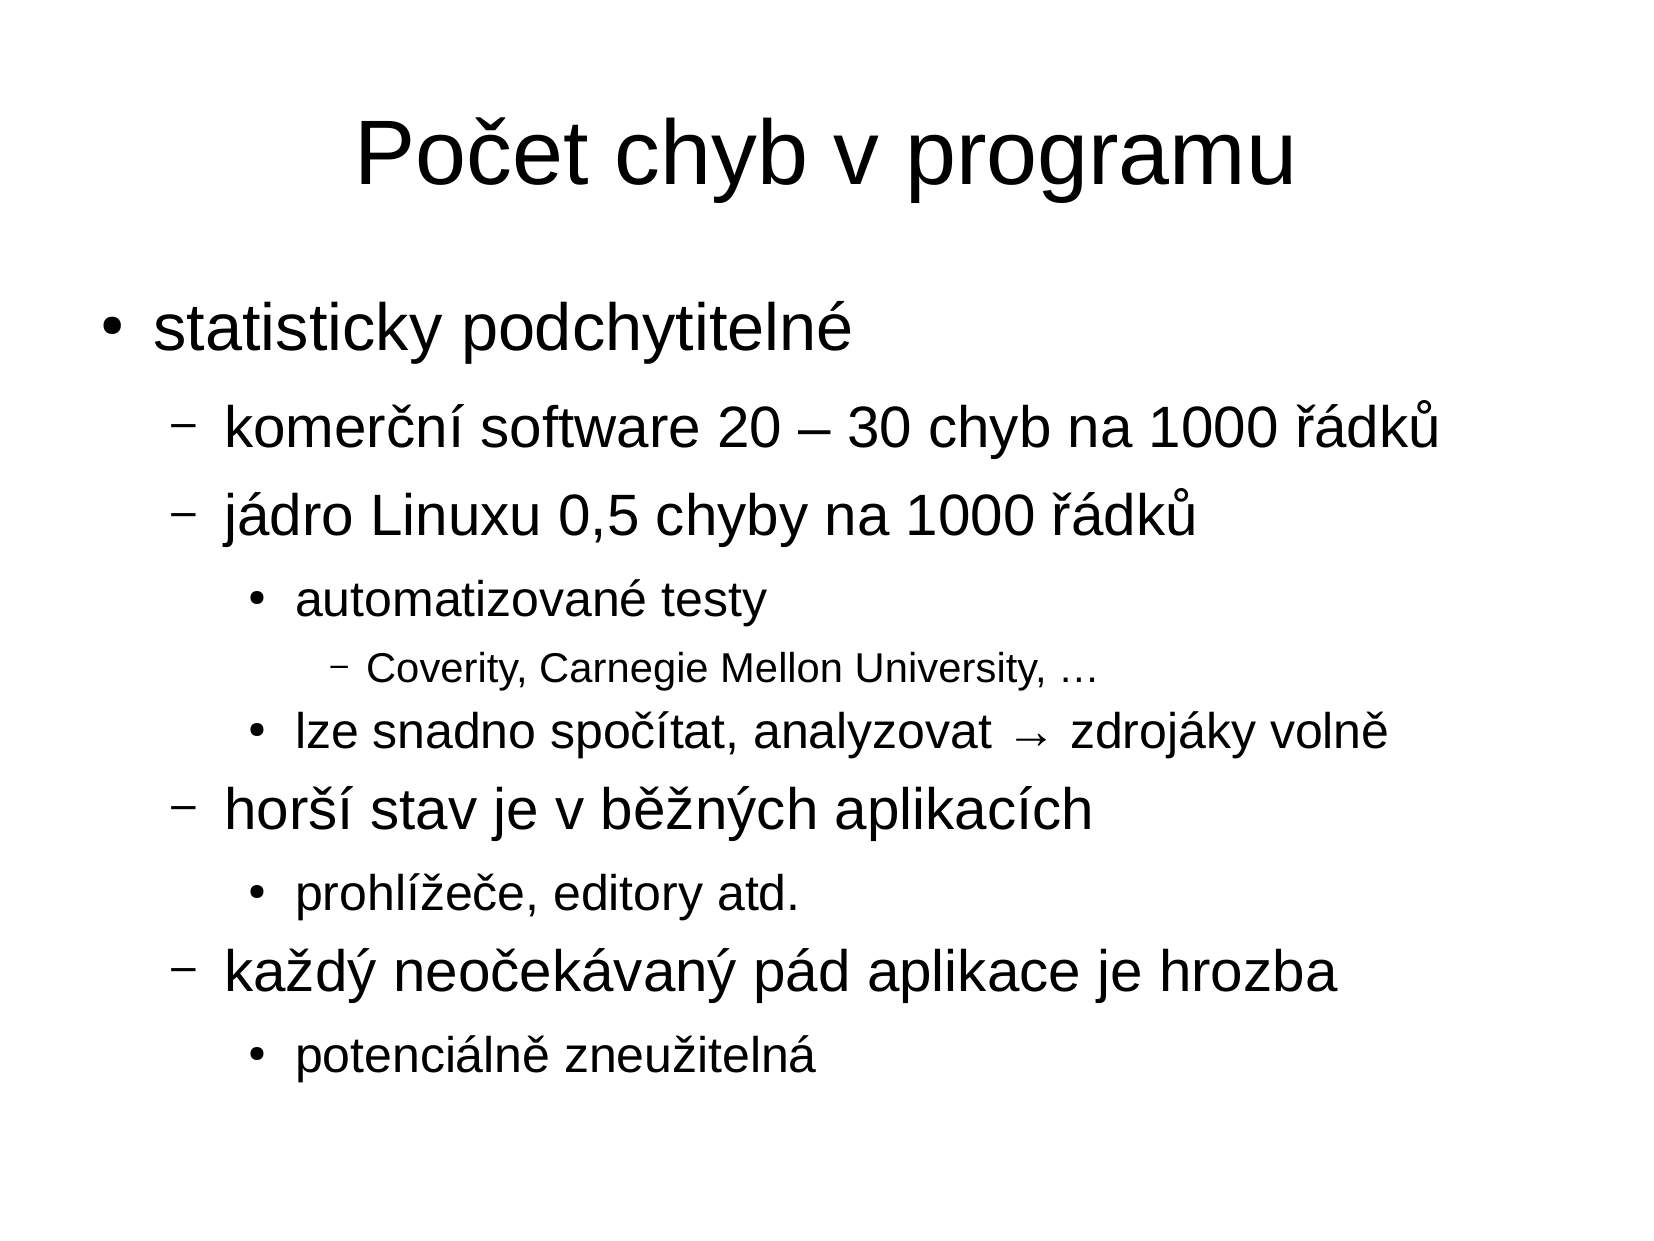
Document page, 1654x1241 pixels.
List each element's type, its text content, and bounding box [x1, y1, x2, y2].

title Počet chyb v programu [82, 49, 1571, 257]
list statisticky podchytitelné komerční software 20 – 30 chyb na 1000 řádků jádro Linuxu 0,5 chyby na 1000 řádků automatizované testy Coverity, Carnegie Mellon University, … lze snadno spočítat, analyzovat → zdrojáky volně horší stav je v běžných aplikacích prohlížeče, editory atd. každý neočekávaný pád aplikace je hrozba potenciálně zneužitelná [82, 290, 1571, 1109]
